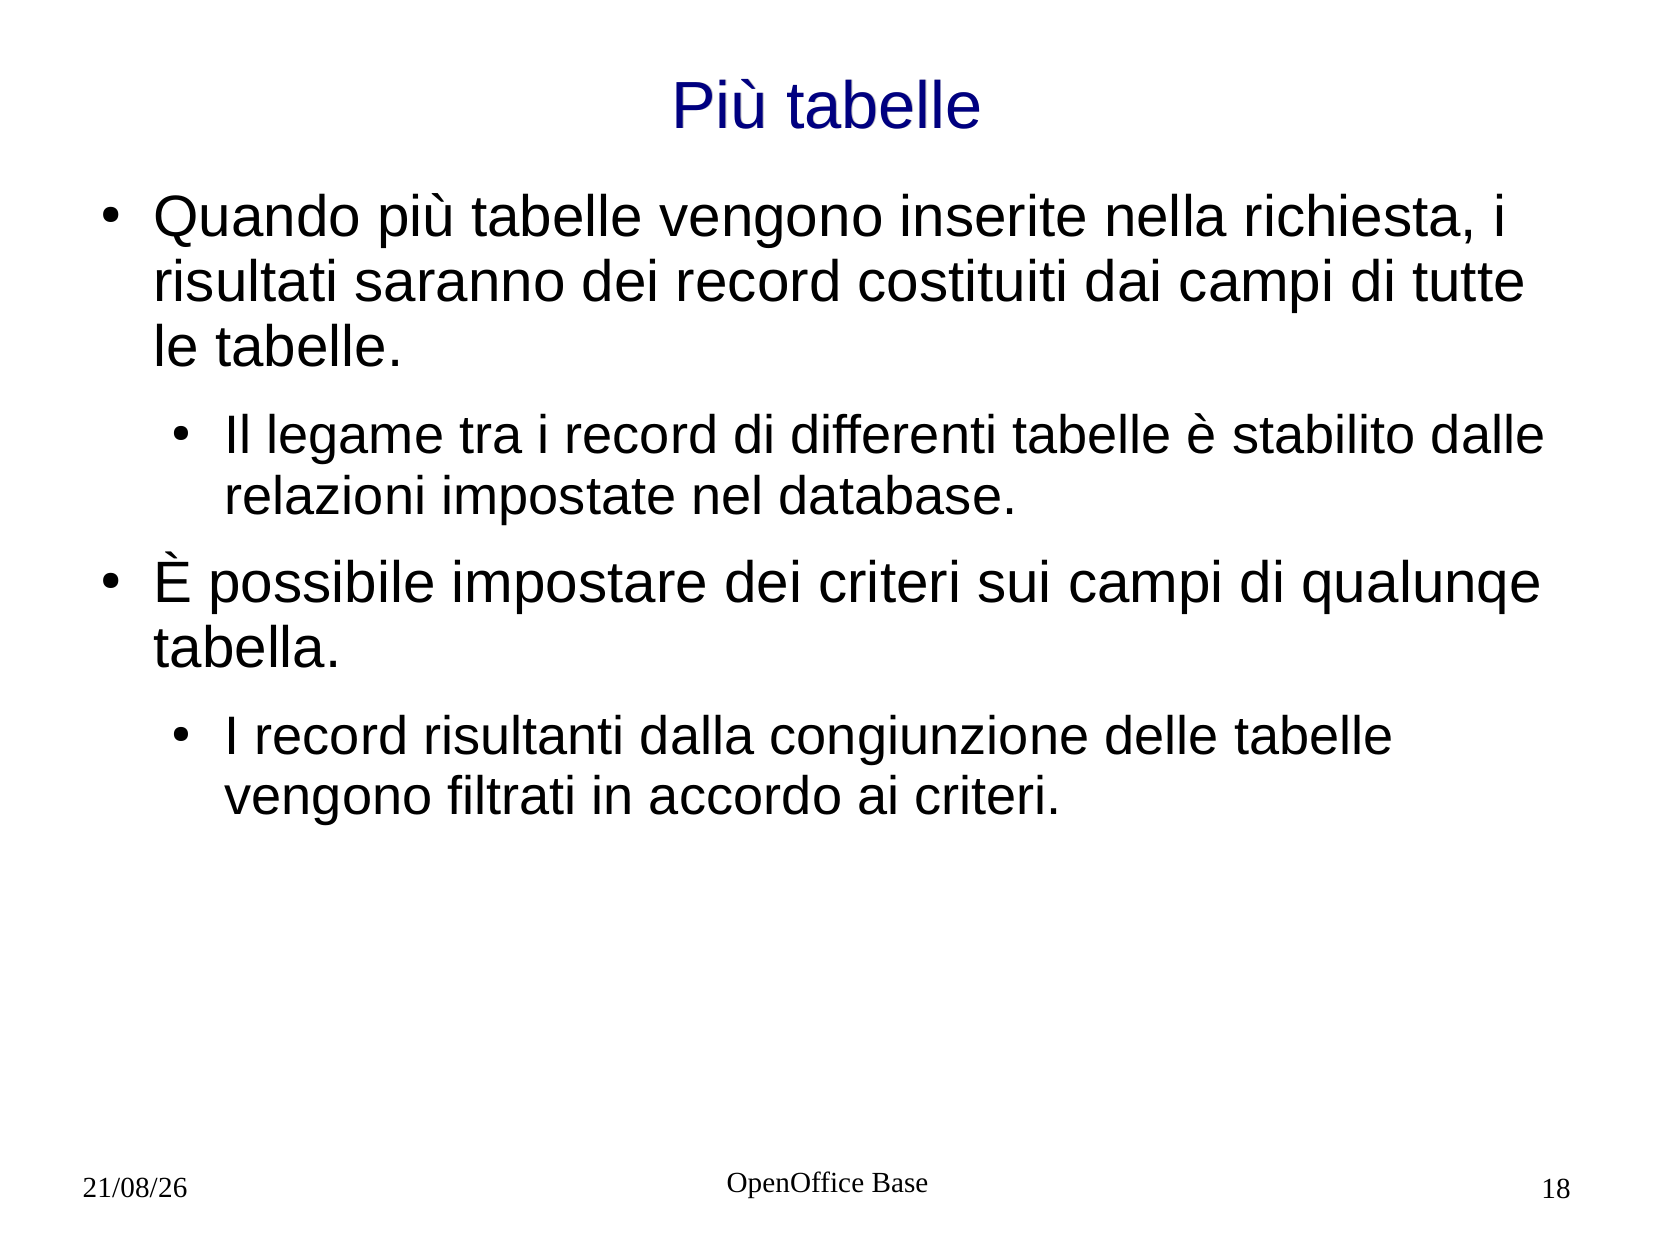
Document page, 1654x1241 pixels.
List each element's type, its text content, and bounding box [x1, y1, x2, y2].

list Quando più tabelle vengono inserite nella richiesta, i risultati saranno dei record costituiti dai campi di tutte le tabelle. Il legame tra i record di differenti tabelle è stabilito dalle relazioni impostate nel database. È possibile impostare dei criteri sui campi di qualunqe tabella. I record risultanti dalla congiunzione delle tabelle vengono filtrati in accordo ai criteri. [82, 183, 1571, 1153]
title Più tabelle [82, 49, 1571, 161]
